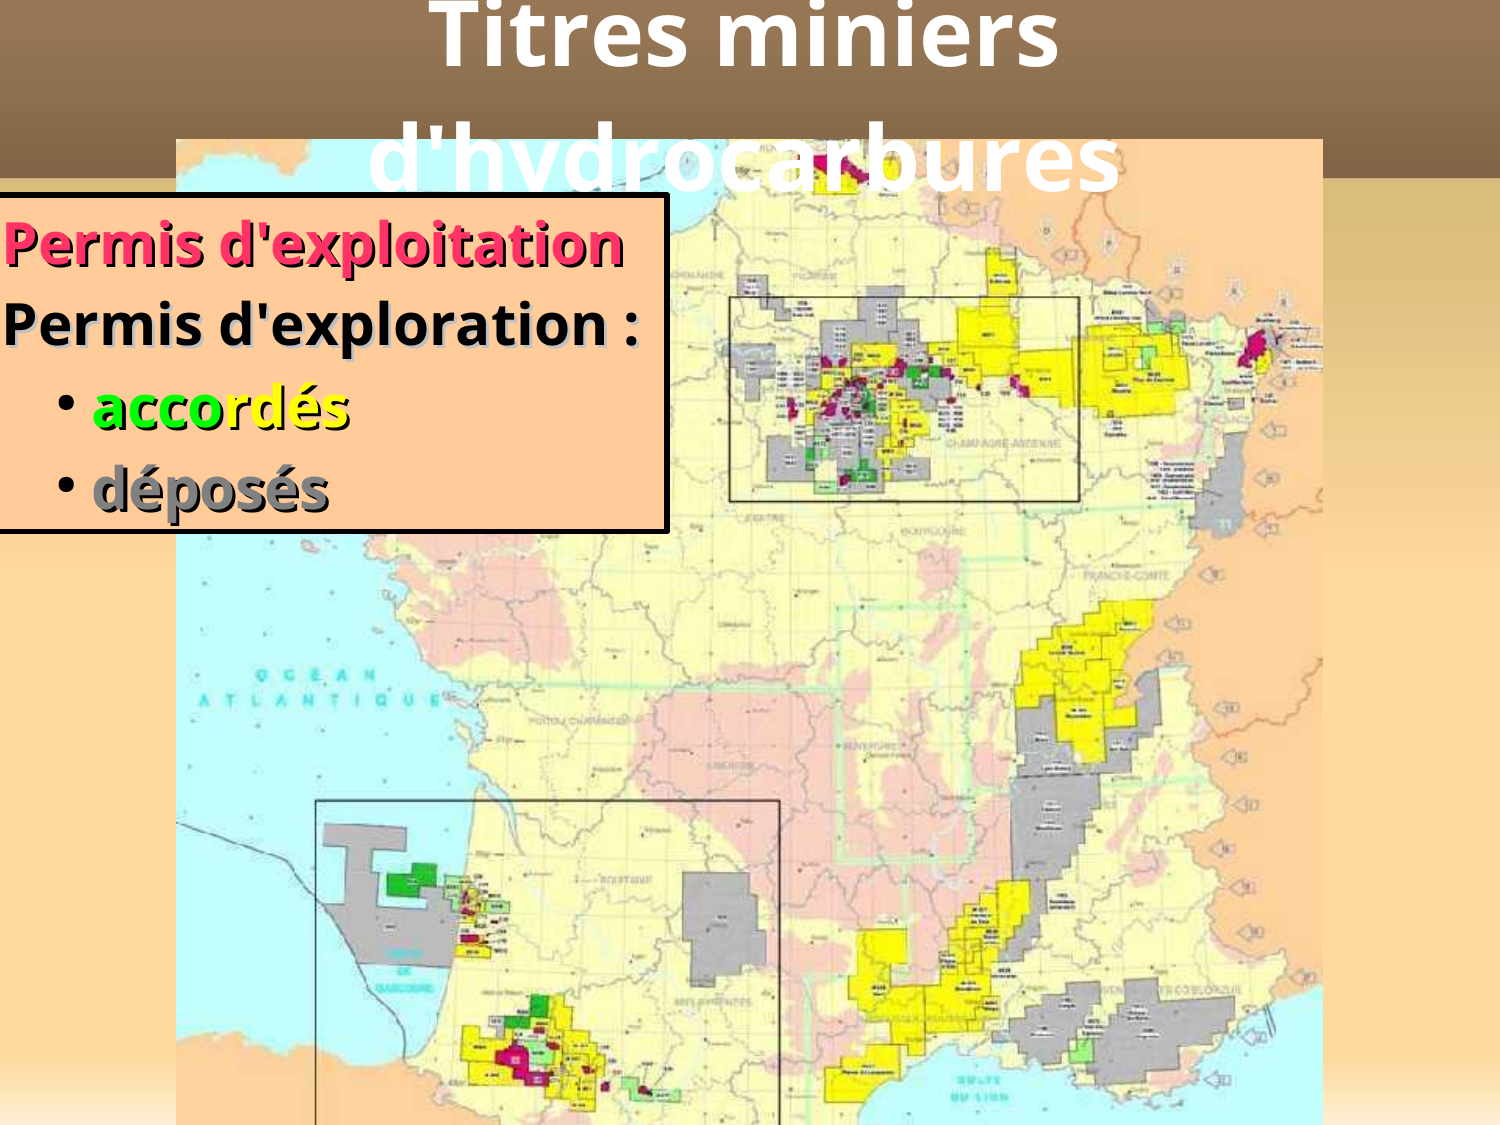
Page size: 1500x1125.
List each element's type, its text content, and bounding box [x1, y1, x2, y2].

picture [501, 0, 810, 7]
text_box Permis d'exploitation Permis d'exploration : accordés déposés [0, 195, 647, 532]
picture [394, 181, 529, 192]
title Titres miniers d'hydrocarbures [69, 7, 1420, 181]
picture [0, 0, 1500, 1125]
picture [542, 181, 580, 192]
picture [0, 0, 487, 192]
picture [824, 0, 898, 7]
